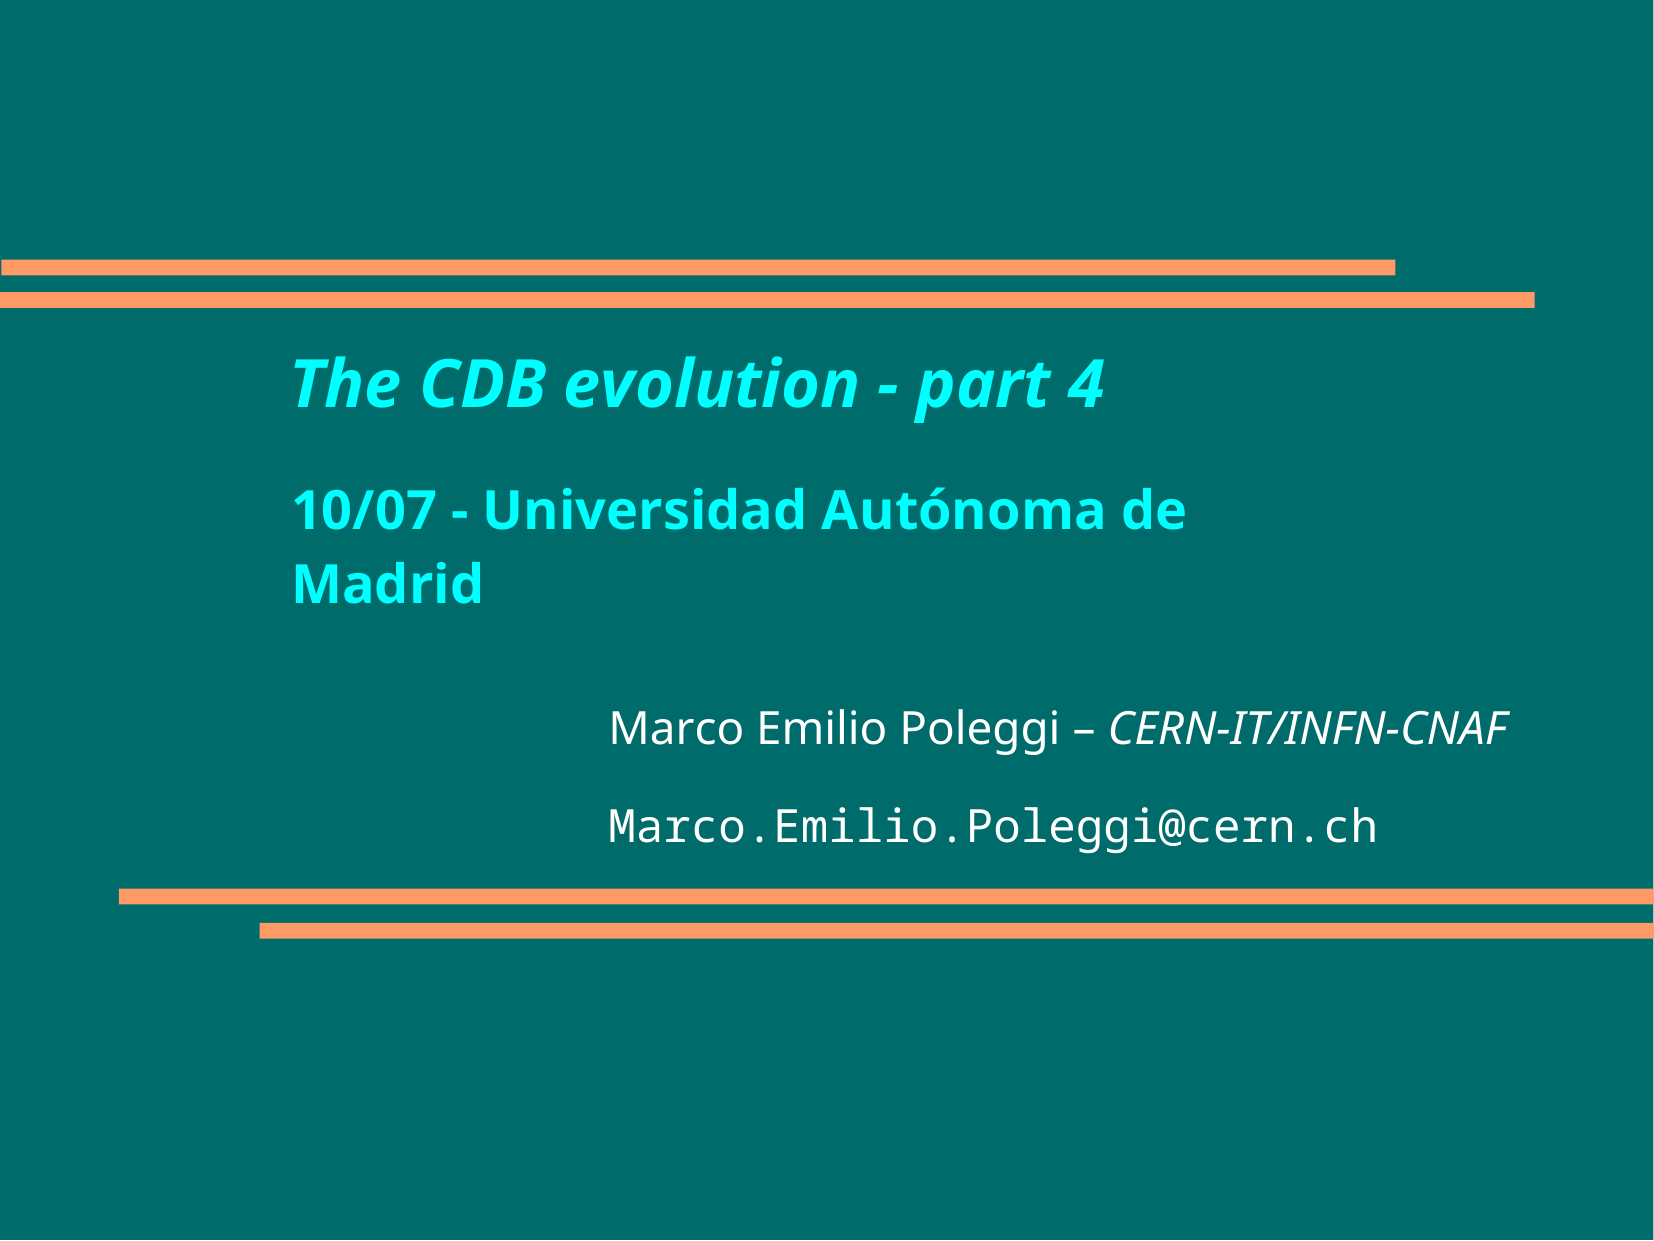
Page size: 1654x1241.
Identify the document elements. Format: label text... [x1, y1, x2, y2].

title The CDB evolution - part 4 [289, 335, 1450, 429]
subtitle Marco Emilio Poleggi – CERN-IT/INFN-CNAF Marco.Emilio.Poleggi@cern.ch [608, 692, 1613, 859]
text_box 10/07 - Universidad Autónoma de Madrid [290, 471, 1374, 533]
